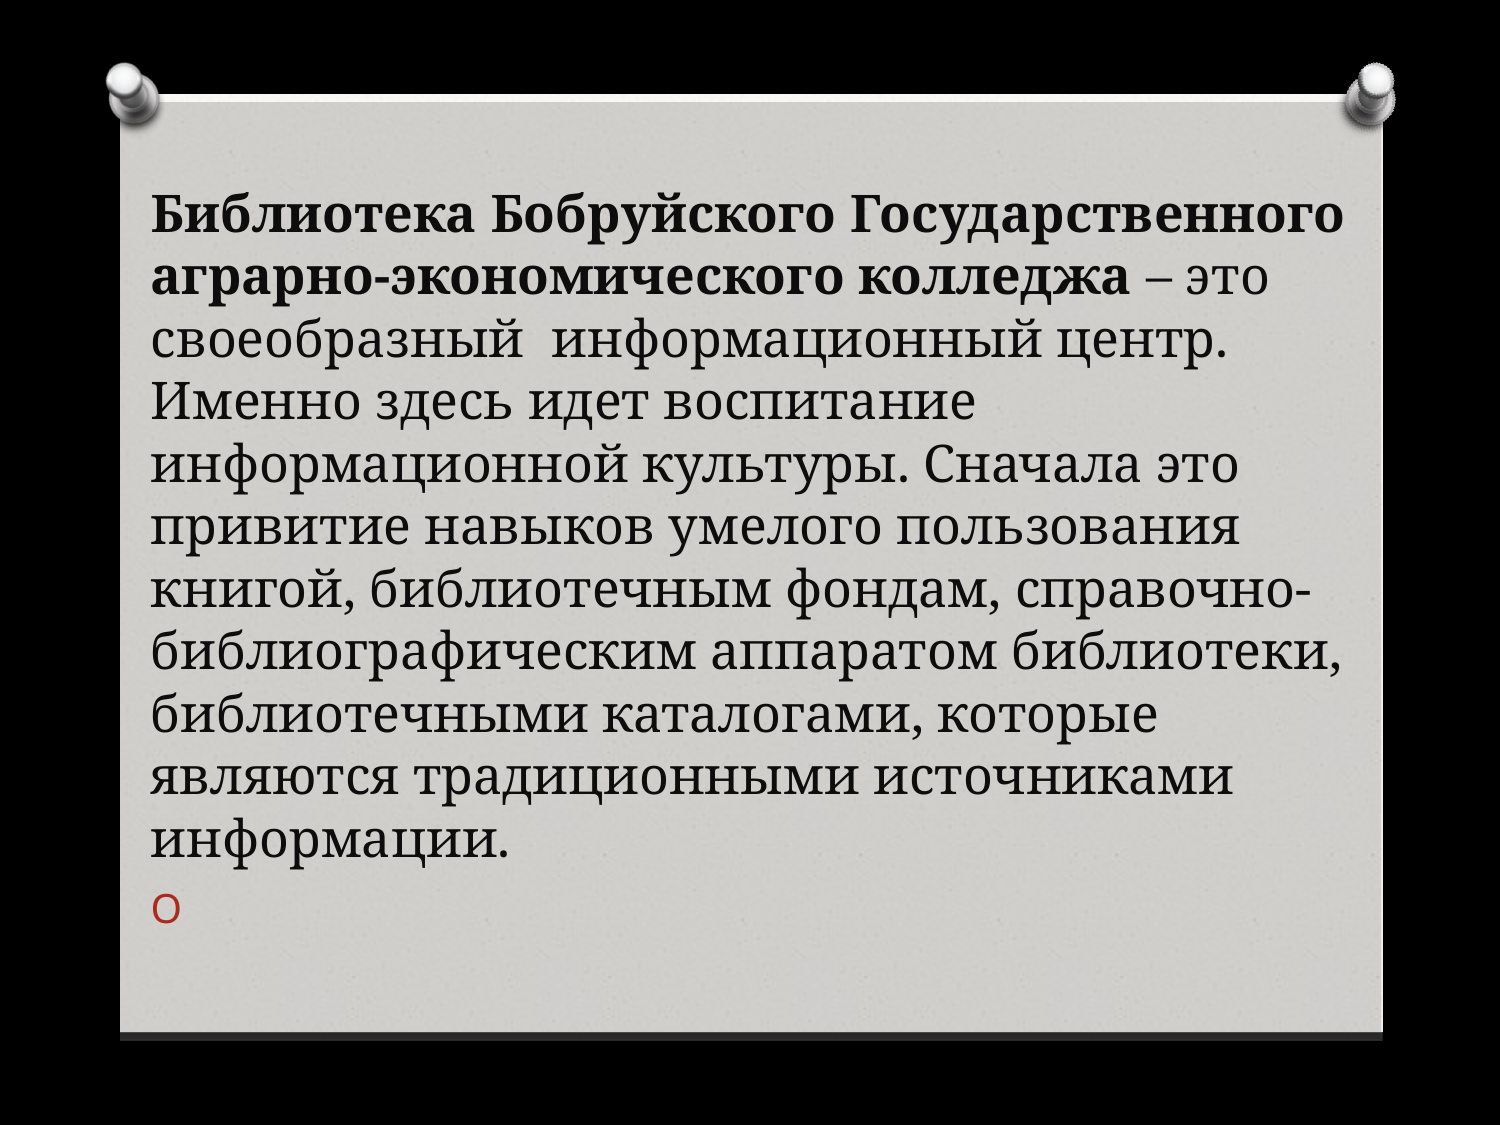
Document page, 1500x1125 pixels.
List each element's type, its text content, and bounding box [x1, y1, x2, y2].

list Библиотека Бобруйского Государственного аграрно-экономического колледжа – это своеобразный информационный центр. Именно здесь идет воспитание информационной культуры. Сначала это привитие навыков умелого пользования книгой, библиотечным фондам, справочно-библиографическим аппаратом библиотеки, библиотечными каталогами, которые являются традиционными источниками информации. [135, 172, 1365, 939]
